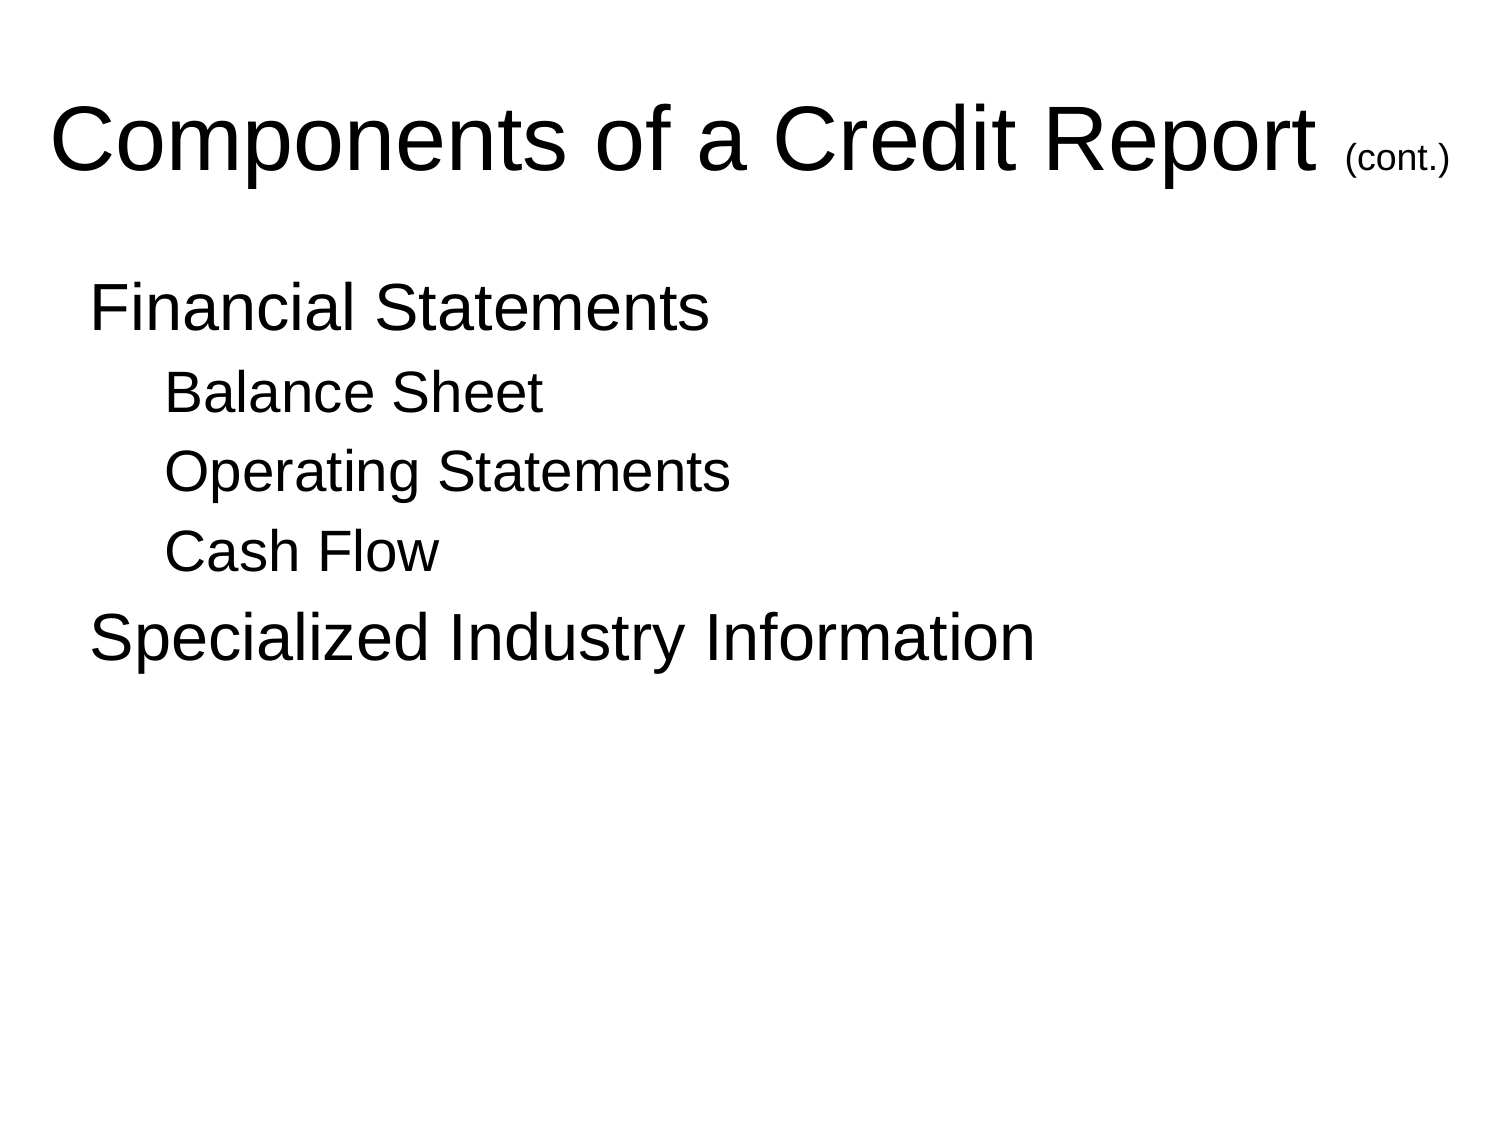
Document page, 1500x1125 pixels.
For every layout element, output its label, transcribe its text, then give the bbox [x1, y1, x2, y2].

list Financial Statements Balance Sheet Operating Statements Cash Flow Specialized Industry Information [75, 262, 1426, 1006]
title Components of a Credit Report (cont.) [0, 45, 1500, 233]
